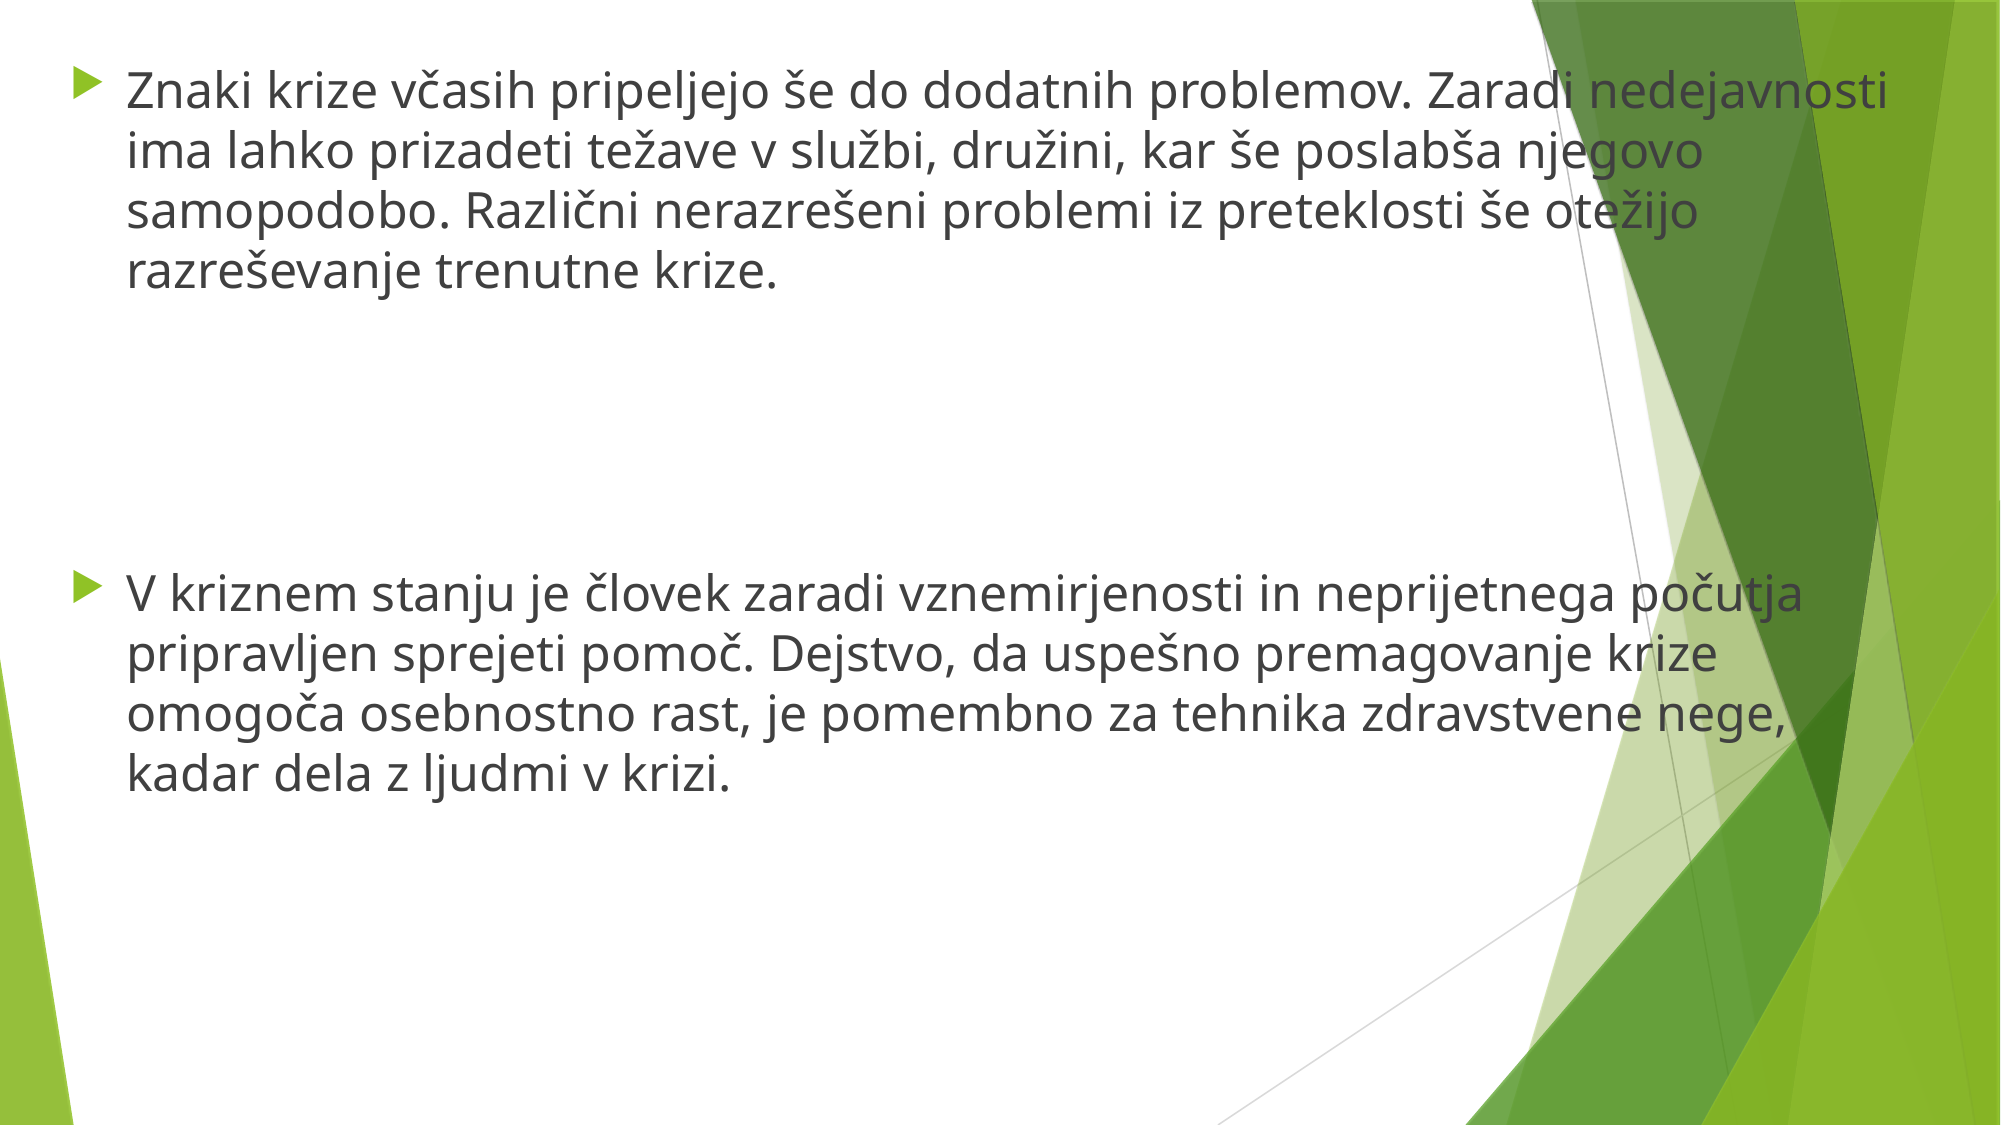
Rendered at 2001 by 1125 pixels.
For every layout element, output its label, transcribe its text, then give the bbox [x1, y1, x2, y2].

list Znaki krize včasih pripeljejo še do dodatnih problemov. Zaradi nedejavnosti ima lahko prizadeti težave v službi, družini, kar še poslabša njegovo samopodobo. Različni nerazrešeni problemi iz preteklosti še otežijo razreševanje trenutne krize. V kriznem stanju je človek zaradi vznemirjenosti in neprijetnega počutja pripravljen sprejeti pomoč. Dejstvo, da uspešno premagovanje krize omogoča osebnostno rast, je pomembno za tehnika zdravstvene nege, kadar dela z ljudmi v krizi. [54, 50, 1908, 1065]
